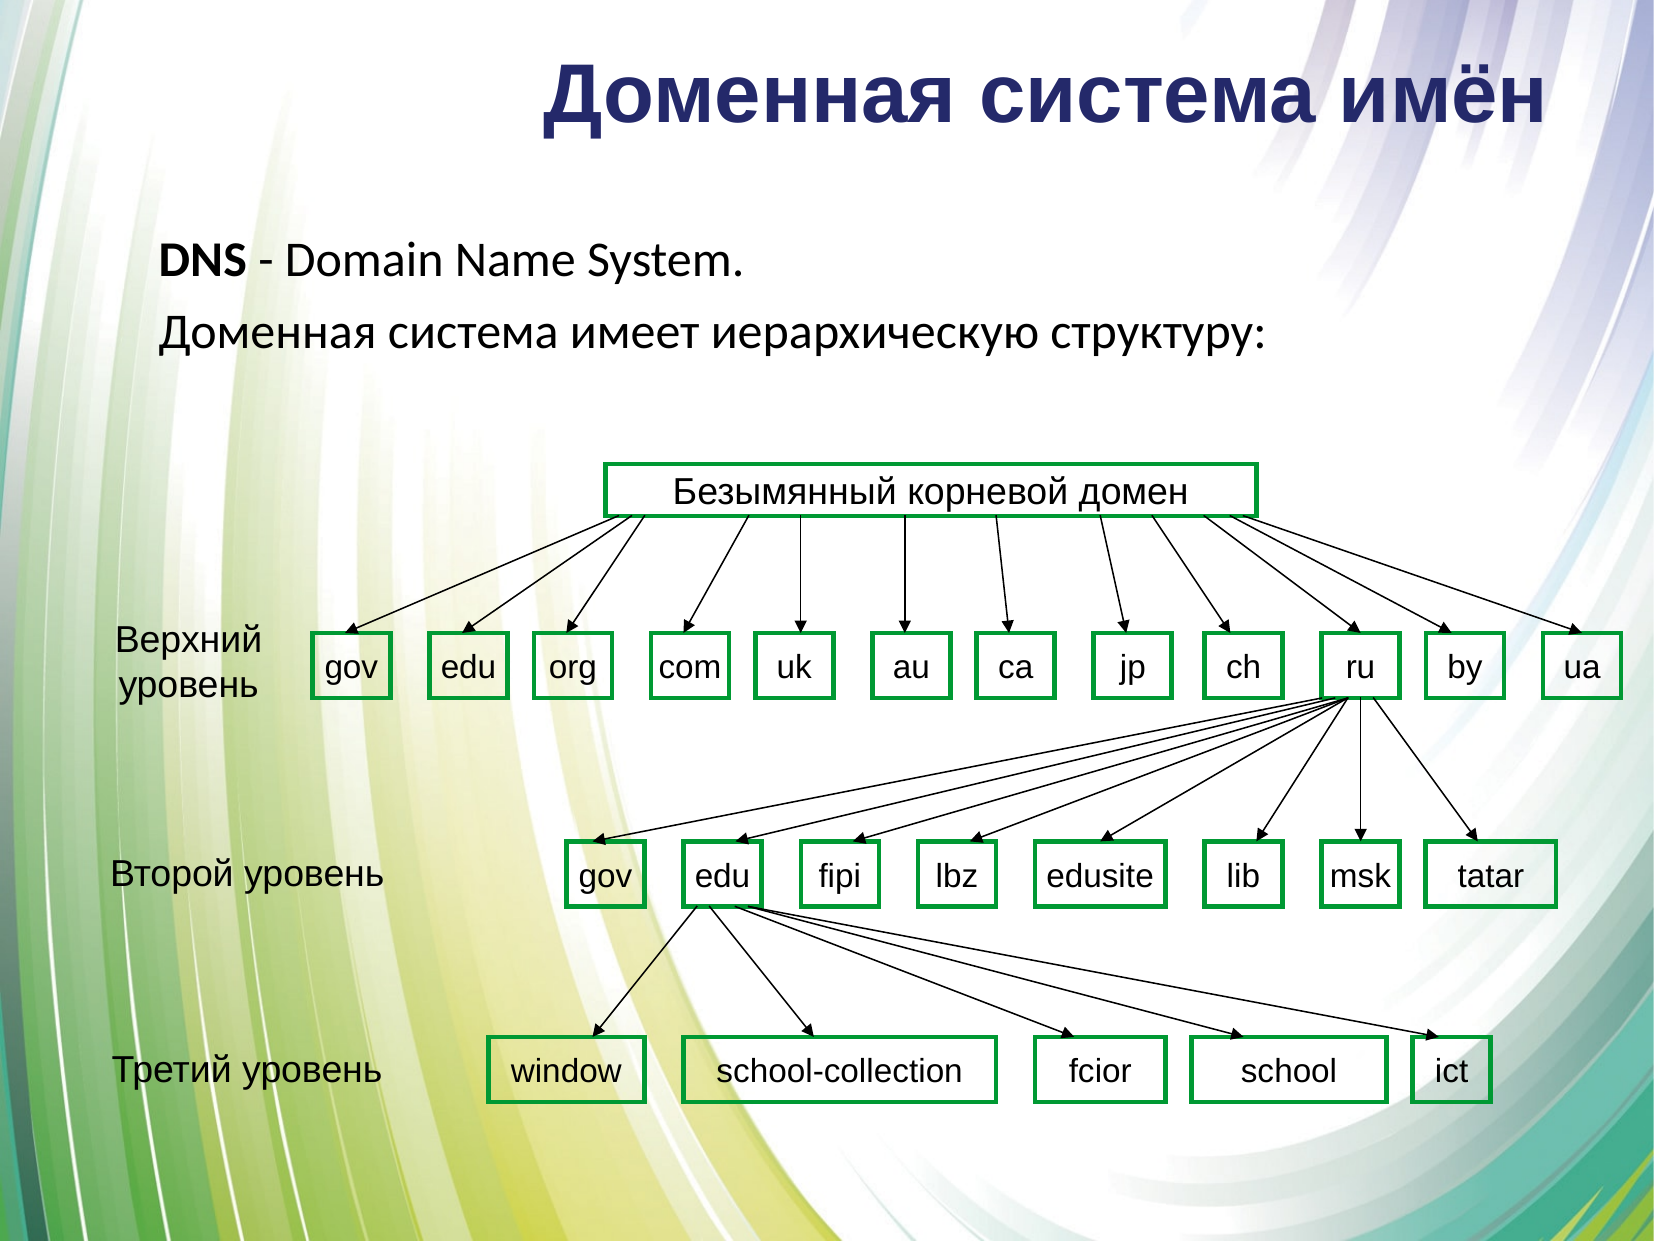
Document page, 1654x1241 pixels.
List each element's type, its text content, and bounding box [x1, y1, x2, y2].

text_box ru [1321, 632, 1400, 699]
text_box tatar [1425, 841, 1557, 907]
text_box Третий уровень [71, 1036, 424, 1098]
text_box uk [755, 632, 834, 699]
text_box lbz [917, 841, 997, 907]
text_box gov [566, 841, 645, 907]
text_box edusite [1035, 841, 1166, 907]
text_box jp [1093, 632, 1172, 699]
text_box edu [683, 841, 762, 907]
text_box ua [1542, 632, 1622, 699]
text_box school-collection [683, 1036, 997, 1103]
text_box DNS - Domain Name System. Доменная система имеет иерархическую структуру: [84, 218, 1550, 367]
text_box com [650, 632, 730, 699]
text_box edu [429, 632, 508, 699]
text_box Верхний уровень [84, 607, 293, 713]
text_box ch [1204, 632, 1283, 699]
text_box window [488, 1036, 645, 1103]
text_box ca [976, 632, 1055, 699]
text_box Второй уровень [71, 841, 424, 902]
text_box org [533, 632, 612, 699]
picture [0, 0, 1654, 1241]
text_box gov [312, 632, 391, 699]
text_box fipi [800, 841, 879, 907]
text_box by [1425, 632, 1504, 699]
text_box lib [1204, 841, 1283, 907]
text_box msk [1321, 841, 1400, 907]
text_box school [1191, 1036, 1387, 1103]
text_box au [872, 632, 951, 699]
text_box Безымянный корневой домен [605, 463, 1257, 516]
text_box fcior [1035, 1036, 1166, 1103]
text_box Доменная система имён [507, 47, 1549, 141]
text_box ict [1412, 1036, 1491, 1103]
